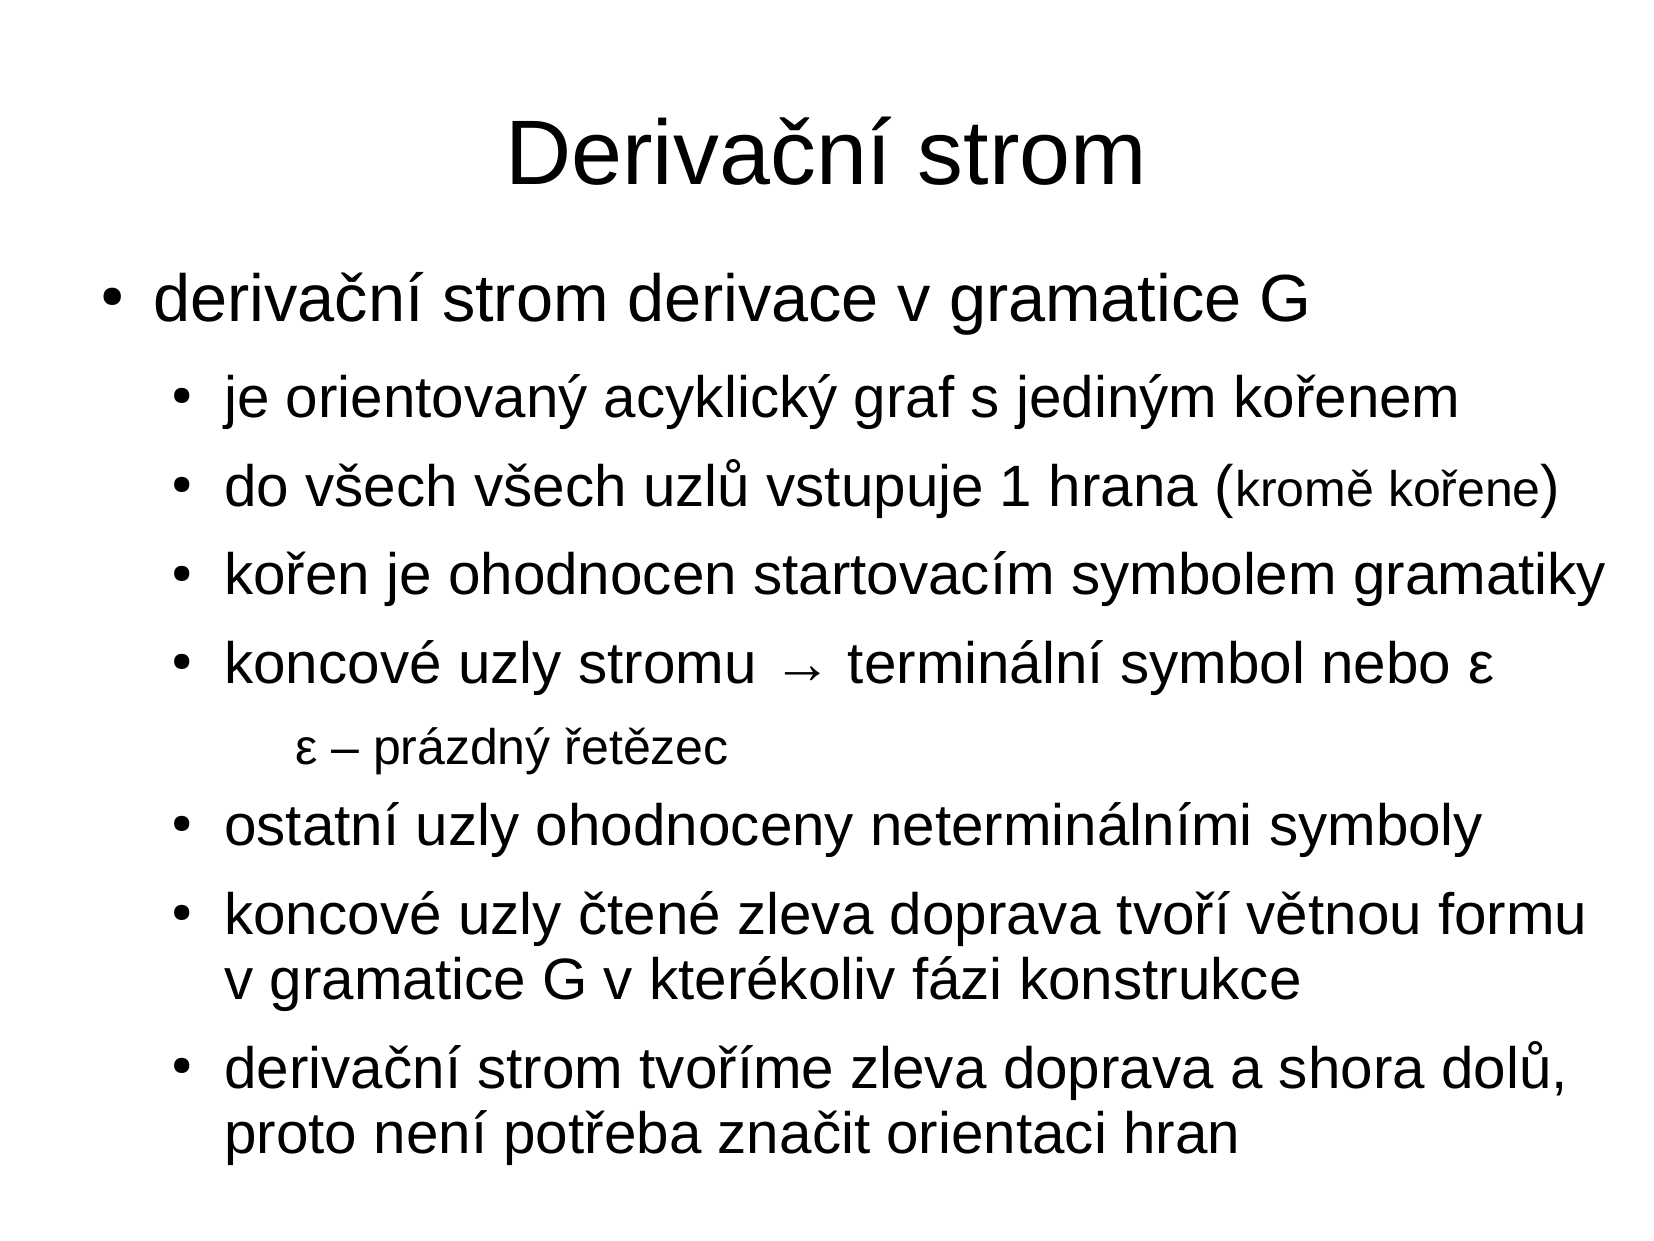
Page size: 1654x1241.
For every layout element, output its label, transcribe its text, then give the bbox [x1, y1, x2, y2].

list derivační strom derivace v gramatice G je orientovaný acyklický graf s jediným kořenem do všech všech uzlů vstupuje 1 hrana (kromě kořene) kořen je ohodnocen startovacím symbolem gramatiky koncové uzly stromu → terminální symbol nebo ε ε – prázdný řetězec ostatní uzly ohodnoceny neterminálními symboly koncové uzly čtené zleva doprava tvoří větnou formu v gramatice G v kterékoliv fázi konstrukce derivační strom tvoříme zleva doprava a shora dolů, proto není potřeba značit orientaci hran [82, 260, 1625, 1166]
title Derivační strom [82, 56, 1571, 250]
